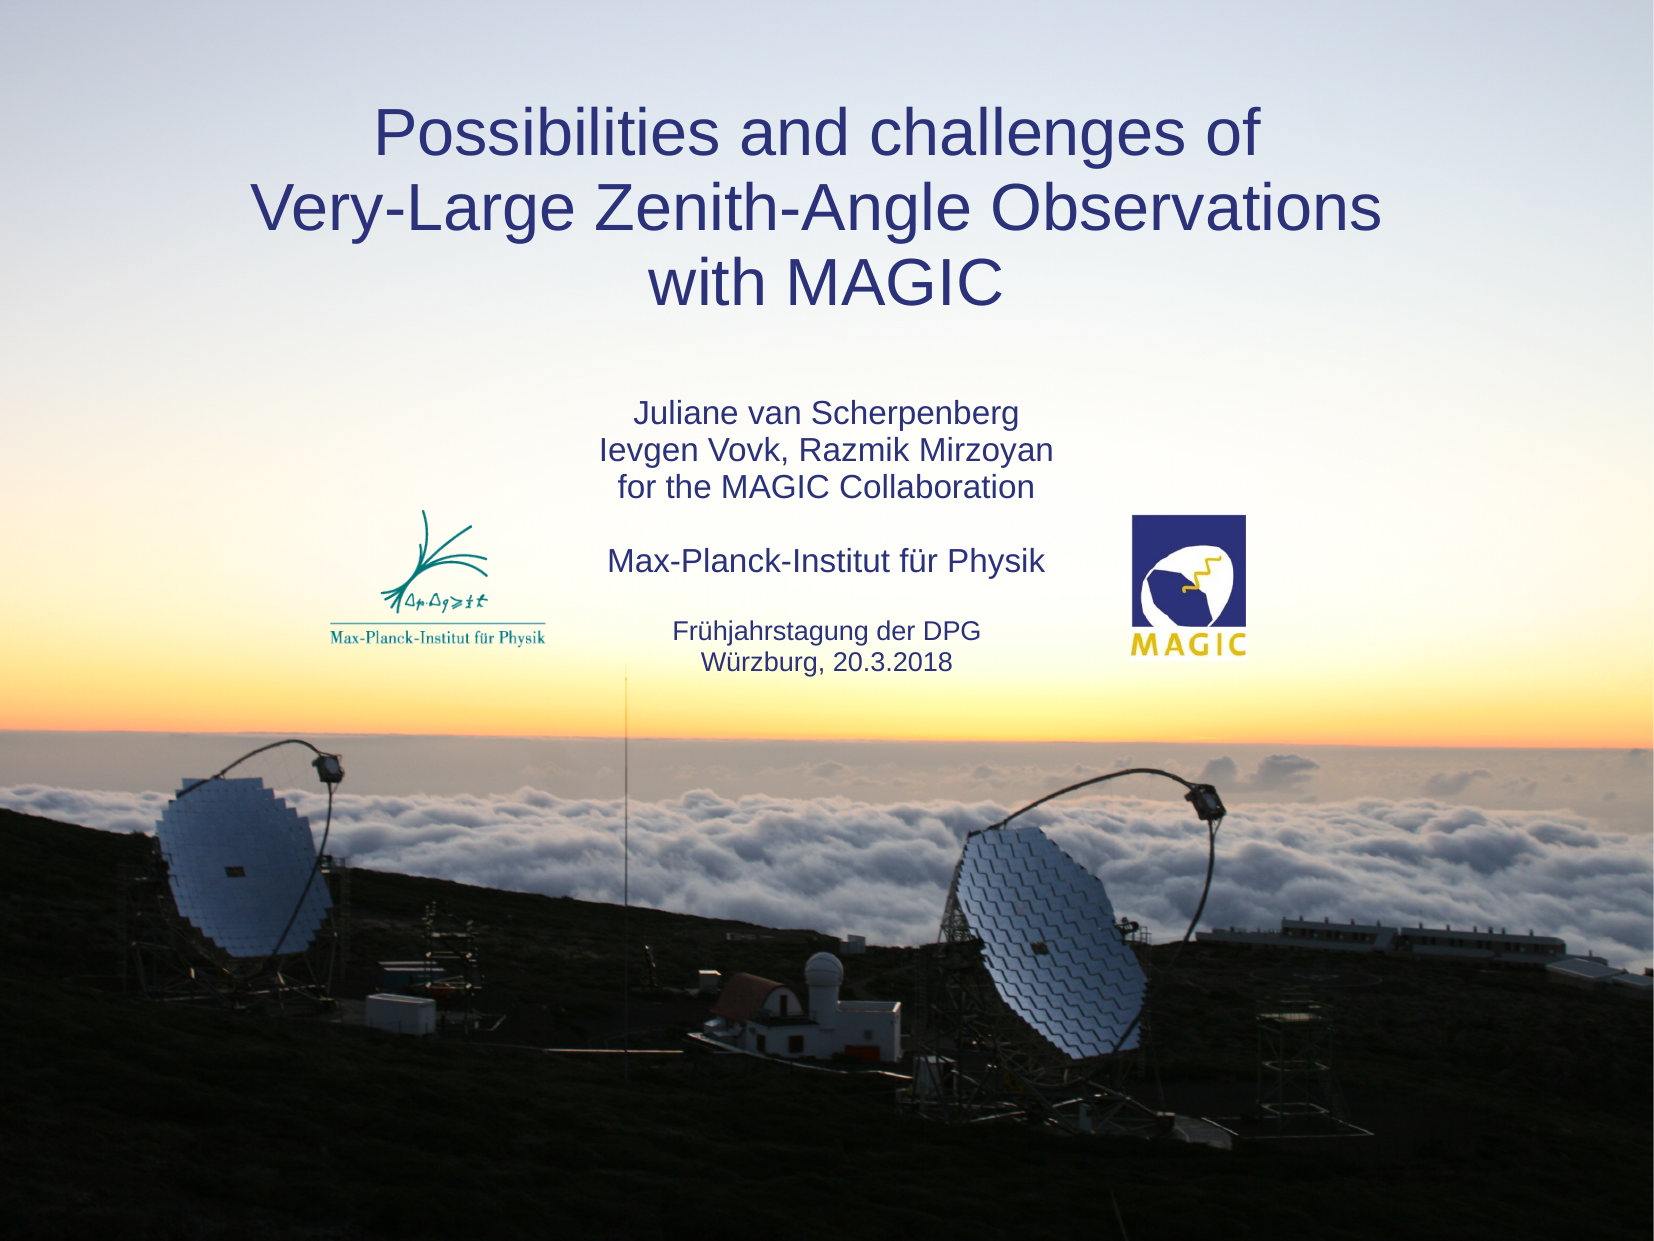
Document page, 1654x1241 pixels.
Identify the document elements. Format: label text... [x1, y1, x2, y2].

subtitle Possibilities and challenges of Very-Large Zenith-Angle Observations with MAGIC Juliane van Scherpenberg Ievgen Vovk, Razmik Mirzoyan for the MAGIC Collaboration Max-Planck-Institut für Physik Frühjahrstagung der DPG Würzburg, 20.3.2018 [82, 3, 1571, 815]
picture [0, 0, 1654, 1241]
text_box [29, 27, 1518, 839]
